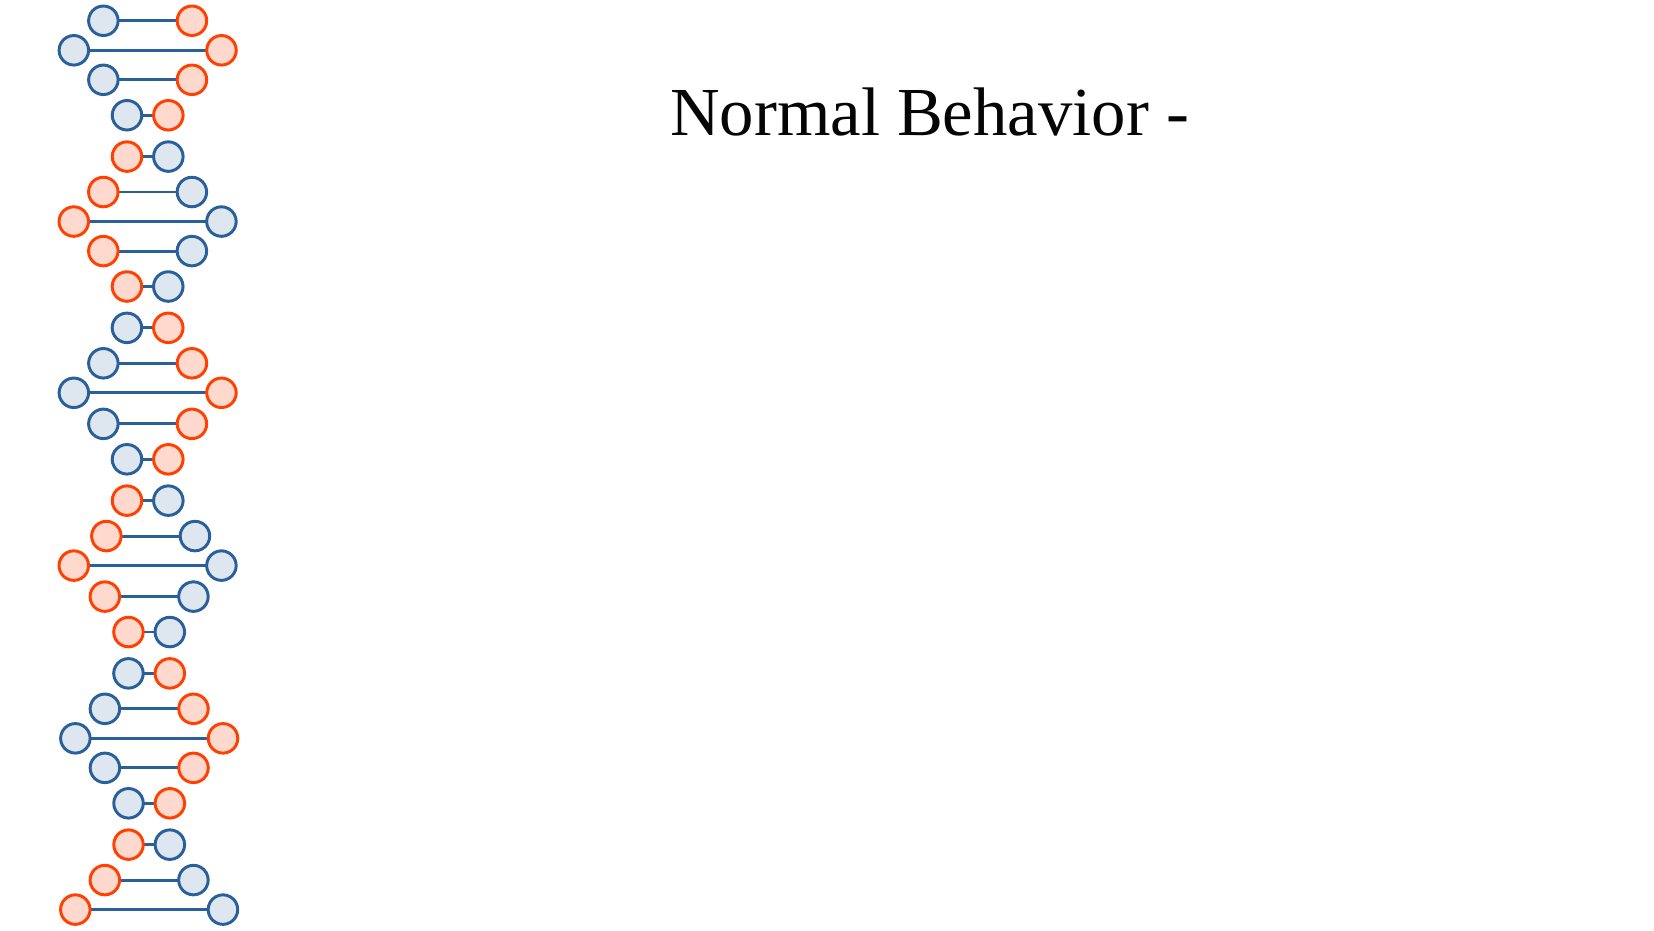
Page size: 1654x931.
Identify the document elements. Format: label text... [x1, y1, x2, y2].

title Normal Behavior - [265, 35, 1595, 189]
